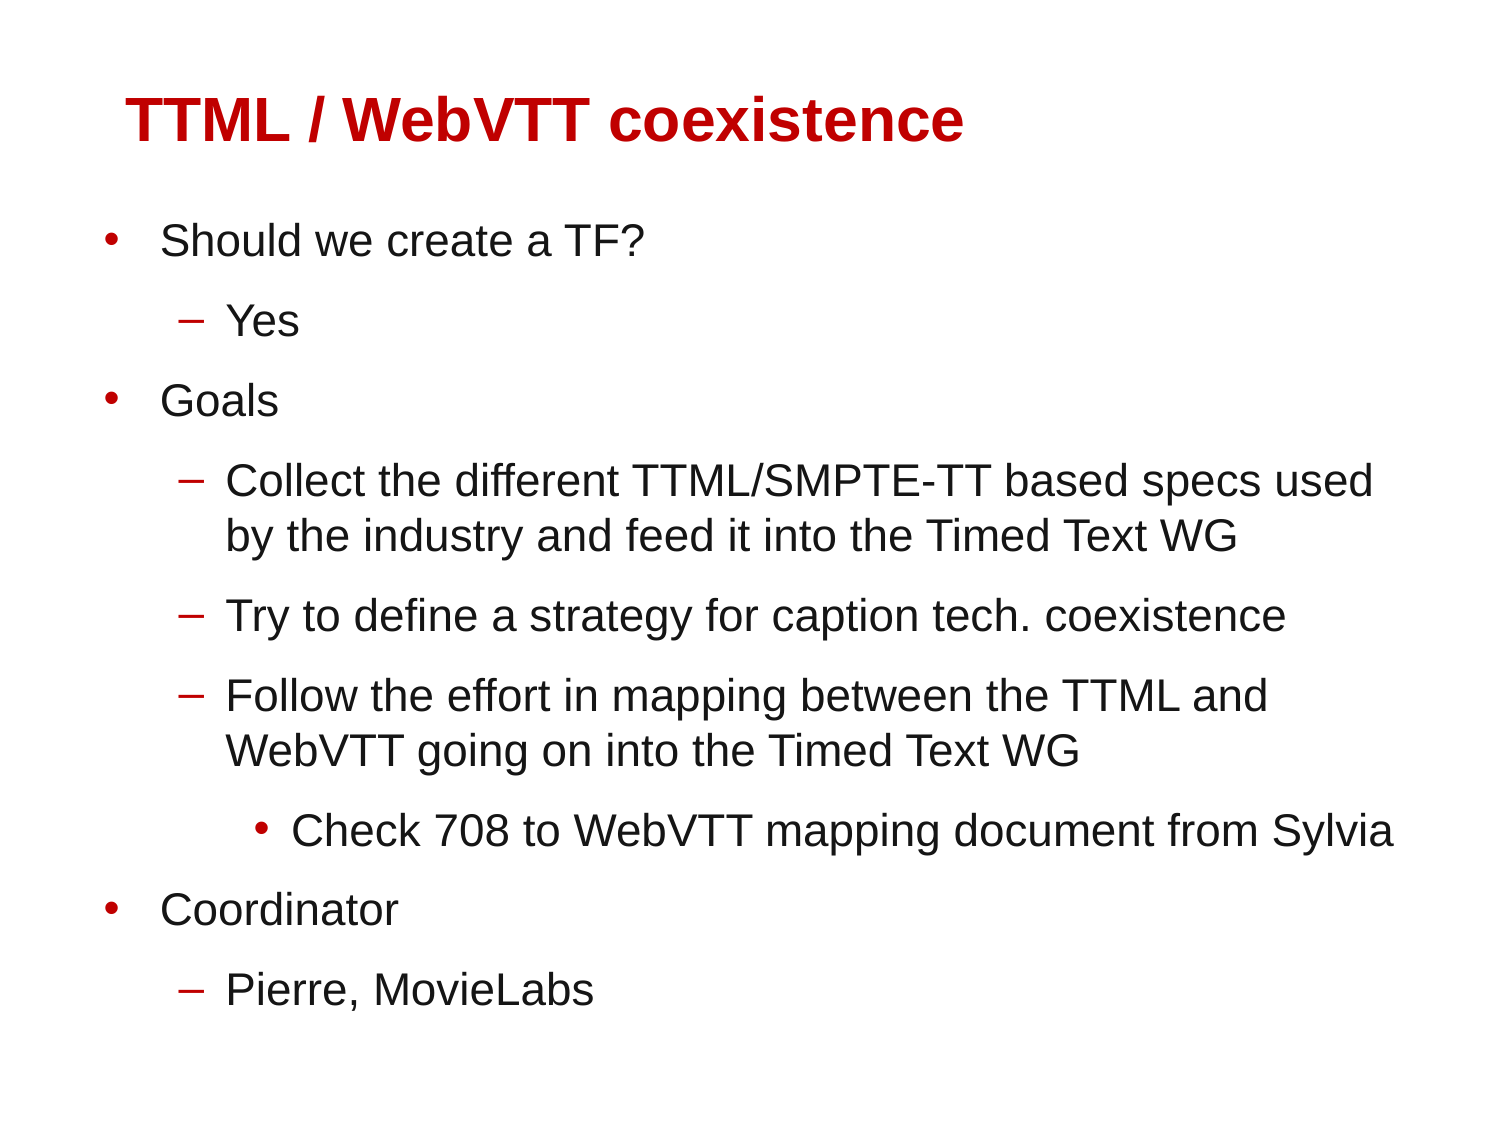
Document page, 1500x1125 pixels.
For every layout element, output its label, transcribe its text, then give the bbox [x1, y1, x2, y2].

title TTML / WebVTT coexistence [88, 70, 1412, 162]
list Should we create a TF? Yes Goals Collect the different TTML/SMPTE-TT based specs used by the industry and feed it into the Timed Text WG Try to define a strategy for caption tech. coexistence Follow the effort in mapping between the TTML and WebVTT going on into the Timed Text WG Check 708 to WebVTT mapping document from Sylvia Coordinator Pierre, MovieLabs [88, 203, 1412, 1023]
